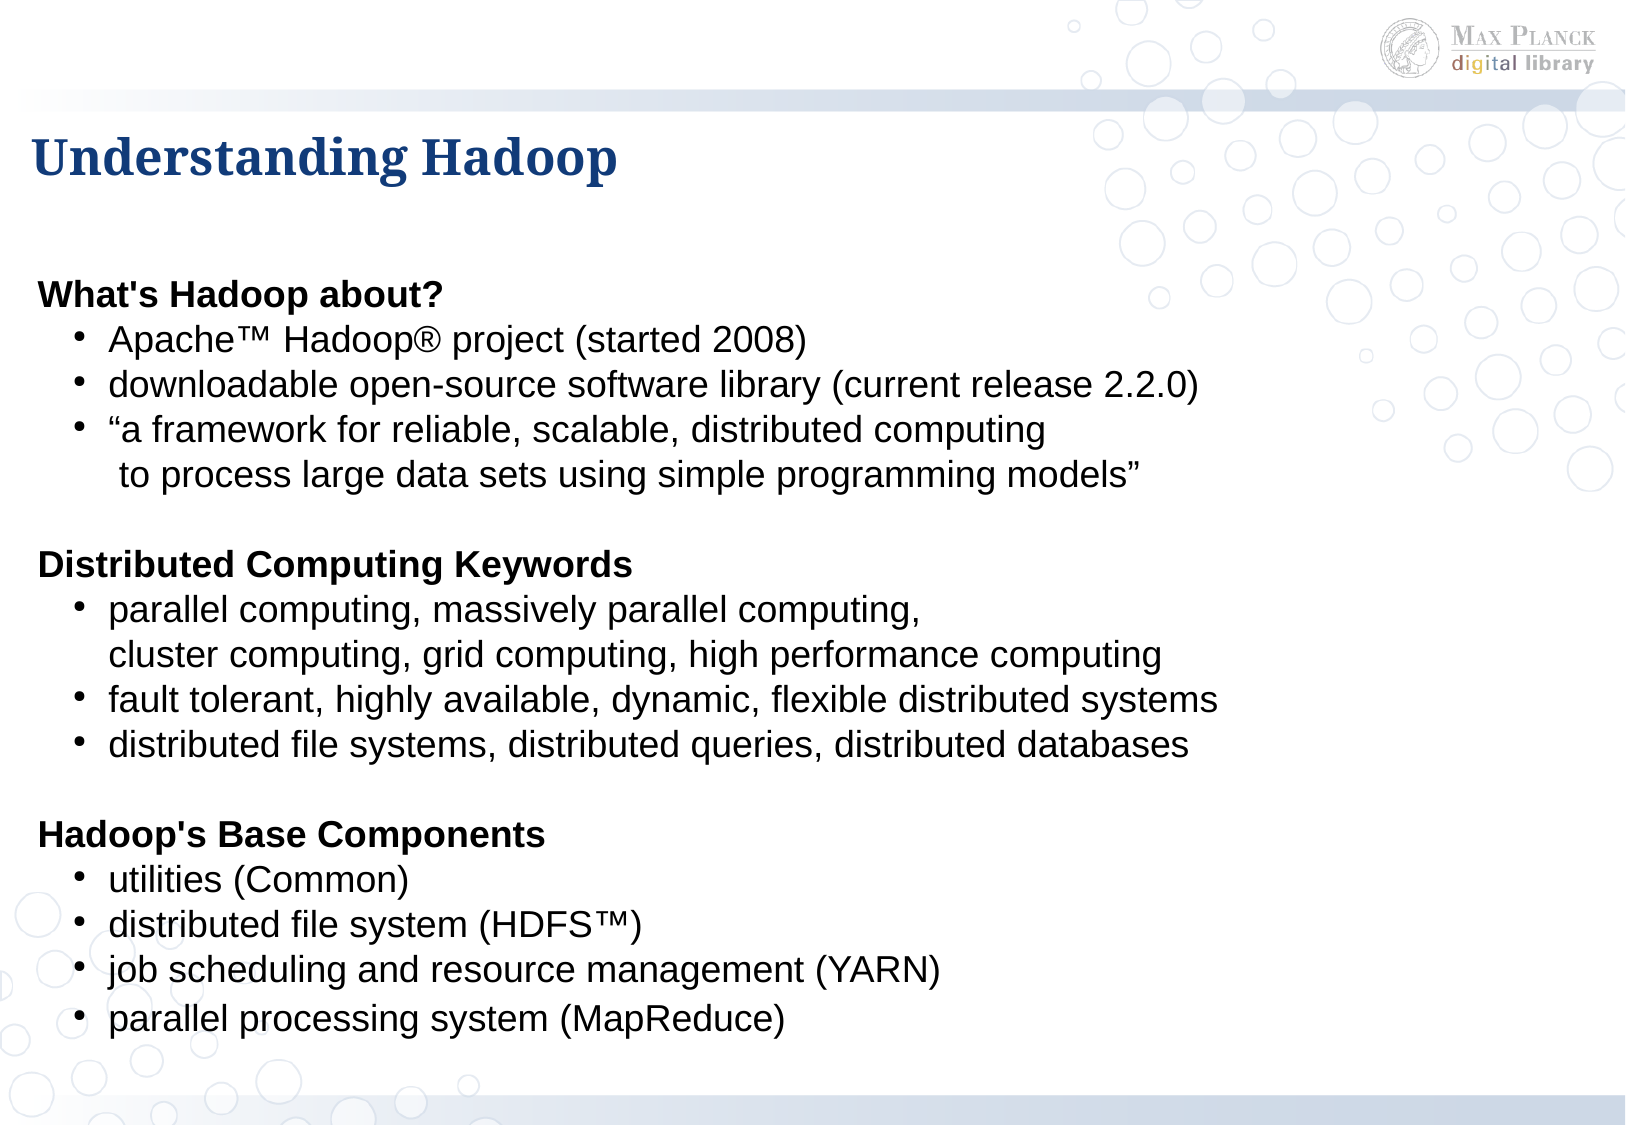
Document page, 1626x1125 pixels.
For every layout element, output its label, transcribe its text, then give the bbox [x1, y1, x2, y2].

list Understanding Hadoop [31, 125, 1594, 187]
picture [0, 0, 1626, 1125]
text_box What's Hadoop about? Apache™ Hadoop® project (started 2008) downloadable open-source software library (current release 2.2.0) “a framework for reliable, scalable, distributed computing to process large data sets using simple programming models” Distributed Computing Keywords parallel computing, massively parallel computing, cluster computing, grid computing, high performance computing fault tolerant, highly available, dynamic, flexible distributed systems distributed file systems, distributed queries, distributed databases Hadoop's Base Components utilities (Common) distributed file system (HDFS™) job scheduling and resource management (YARN) parallel processing system (MapReduce) [37, 270, 1598, 1040]
